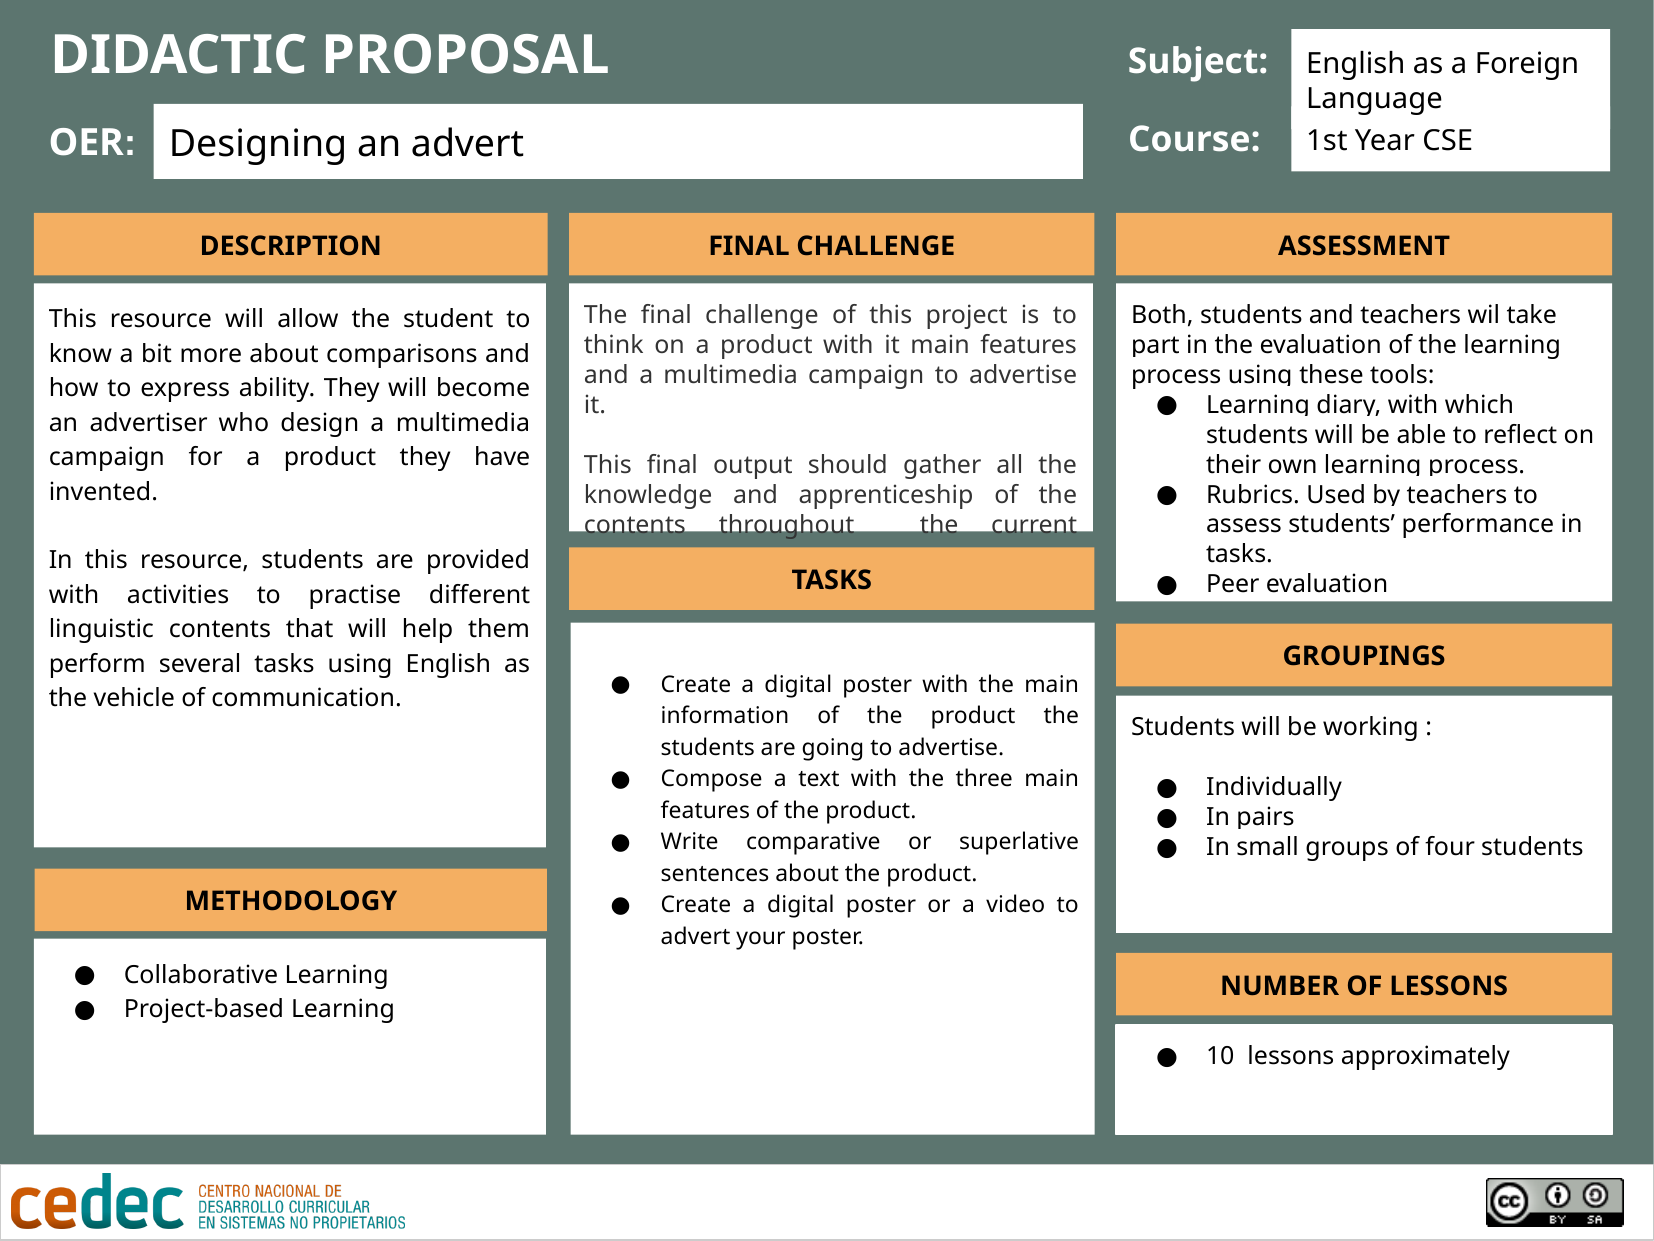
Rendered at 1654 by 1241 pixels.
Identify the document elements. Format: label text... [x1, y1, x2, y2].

text_box English as a Foreign Language [1291, 29, 1611, 130]
text_box METHODOLOGY [34, 868, 547, 932]
text_box Both, students and teachers wil take part in the evaluation of the learning process using these tools: Learning diary, with which students will be able to reflect on their own learning process. Rubrics. Used by teachers to assess students’ performance in tasks. Peer evaluation [1116, 283, 1613, 602]
text_box FINAL CHALLENGE [569, 212, 1095, 276]
text_box The final challenge of this project is to think on a product with it main features and a multimedia campaign to advertise it. This final output should gather all the knowledge and apprenticeship of the contents throughout the current resource. [569, 283, 1093, 532]
text_box Create a digital poster with the main information of the product the students are going to advertise. Compose a text with the three main features of the product. Write comparative or superlative sentences about the product. Create a digital poster or a video to advert your poster. [570, 622, 1095, 1135]
picture [11, 1173, 405, 1229]
text_box DESCRIPTION [33, 212, 548, 276]
text_box 1st Year CSE [1291, 130, 1611, 172]
text_box This resource will allow the student to know a bit more about comparisons and how to express ability. They will become an advertiser who design a multimedia campaign for a product they have invented. In this resource, students are provided with activities to practise different linguistic contents that will help them perform several tasks using English as the vehicle of communication. [33, 283, 546, 848]
text_box OER: [33, 110, 153, 174]
text_box ASSESSMENT [1116, 212, 1613, 276]
text_box DIDACTIC PROPOSAL [35, 11, 1028, 110]
text_box TASKS [569, 547, 1095, 610]
text_box Designing an advert [153, 103, 1083, 179]
picture [1486, 1178, 1624, 1227]
text_box GROUPINGS [1116, 623, 1613, 687]
text_box Course: [1113, 109, 1303, 173]
text_box NUMBER OF LESSONS [1116, 952, 1613, 1016]
text_box Students will be working : Individually In pairs In small groups of four students [1116, 695, 1613, 933]
text_box [0, 1164, 1654, 1241]
text_box 10 lessons approximately [1116, 1024, 1613, 1135]
text_box Collaborative Learning Project-based Learning [33, 938, 546, 1135]
text_box Subject: [1113, 30, 1291, 94]
